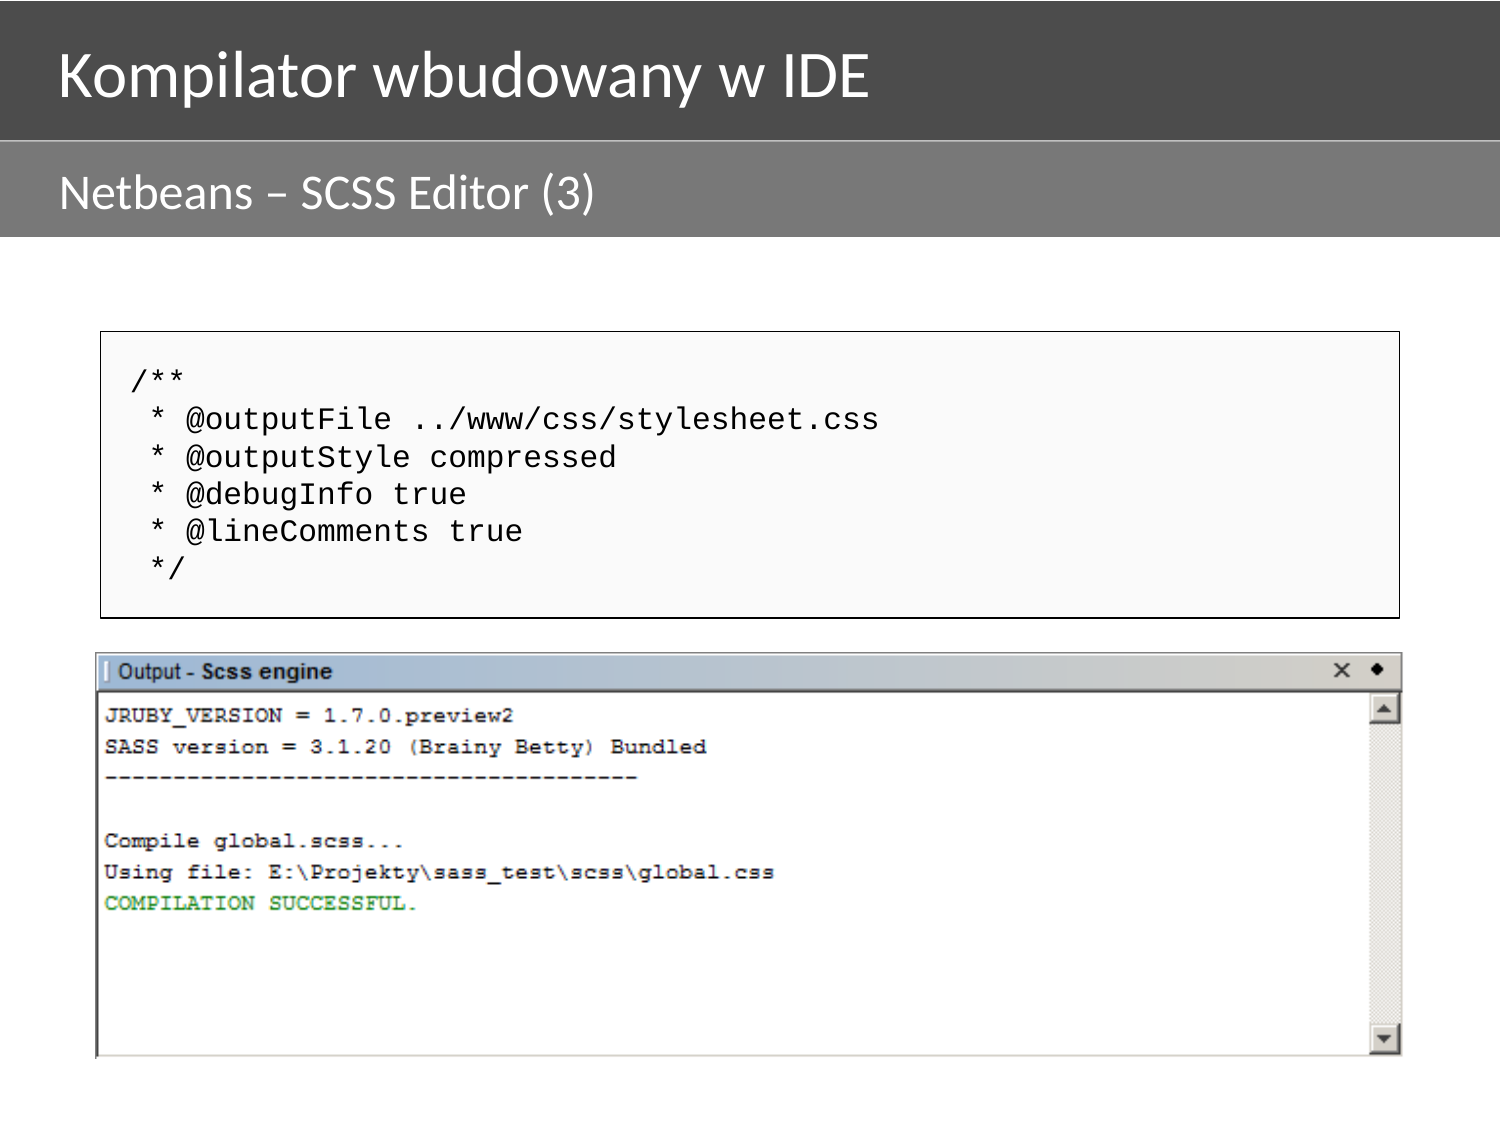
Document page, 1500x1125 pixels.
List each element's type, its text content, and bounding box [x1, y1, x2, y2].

text_box Kompilator wbudowany w IDE [0, 1, 1500, 140]
text_box Netbeans – SCSS Editor (3) [0, 141, 1500, 237]
text_box /** * @outputFile ../www/css/stylesheet.css * @outputStyle compressed * @debugInfo true * @lineComments true */ [100, 331, 1400, 619]
picture [95, 652, 1405, 1059]
